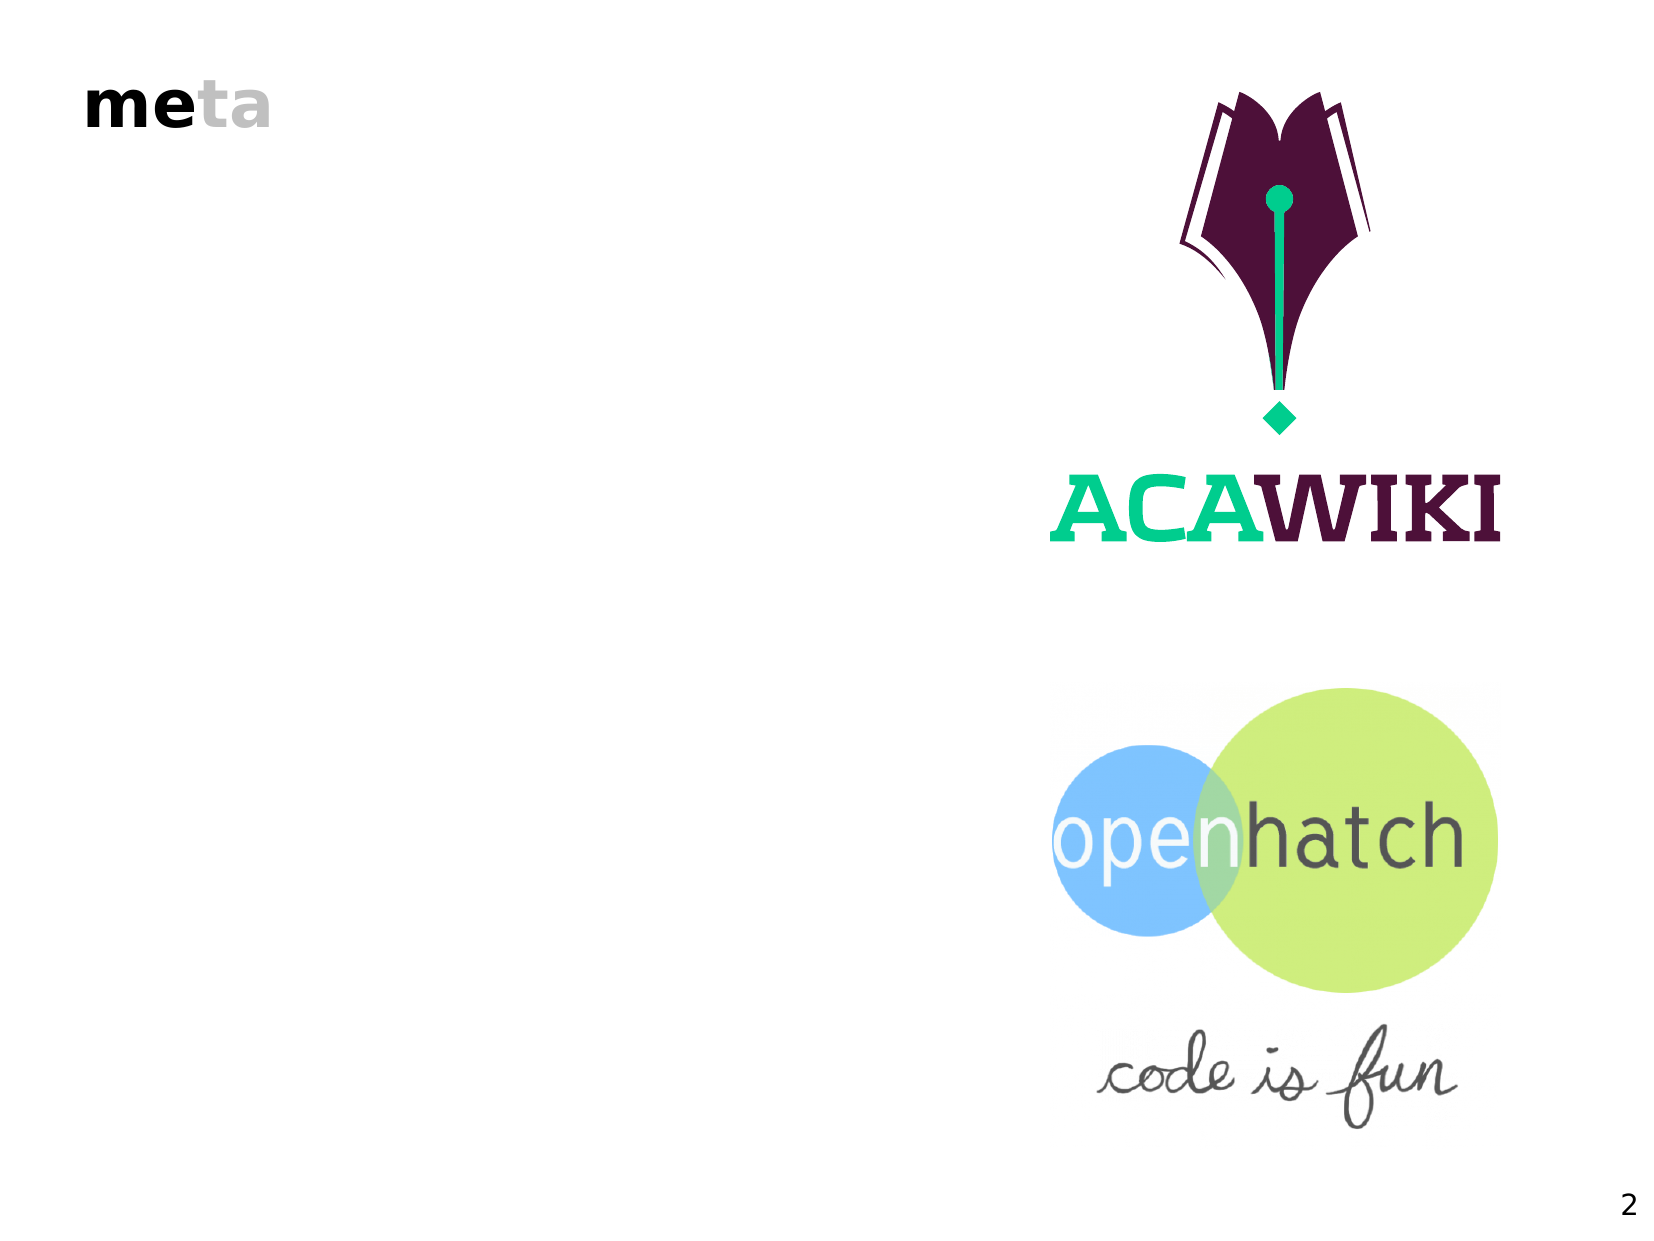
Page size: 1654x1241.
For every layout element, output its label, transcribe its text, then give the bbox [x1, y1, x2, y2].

picture [1050, 91, 1501, 542]
list meta [82, 65, 1571, 1062]
picture [1050, 682, 1501, 1150]
